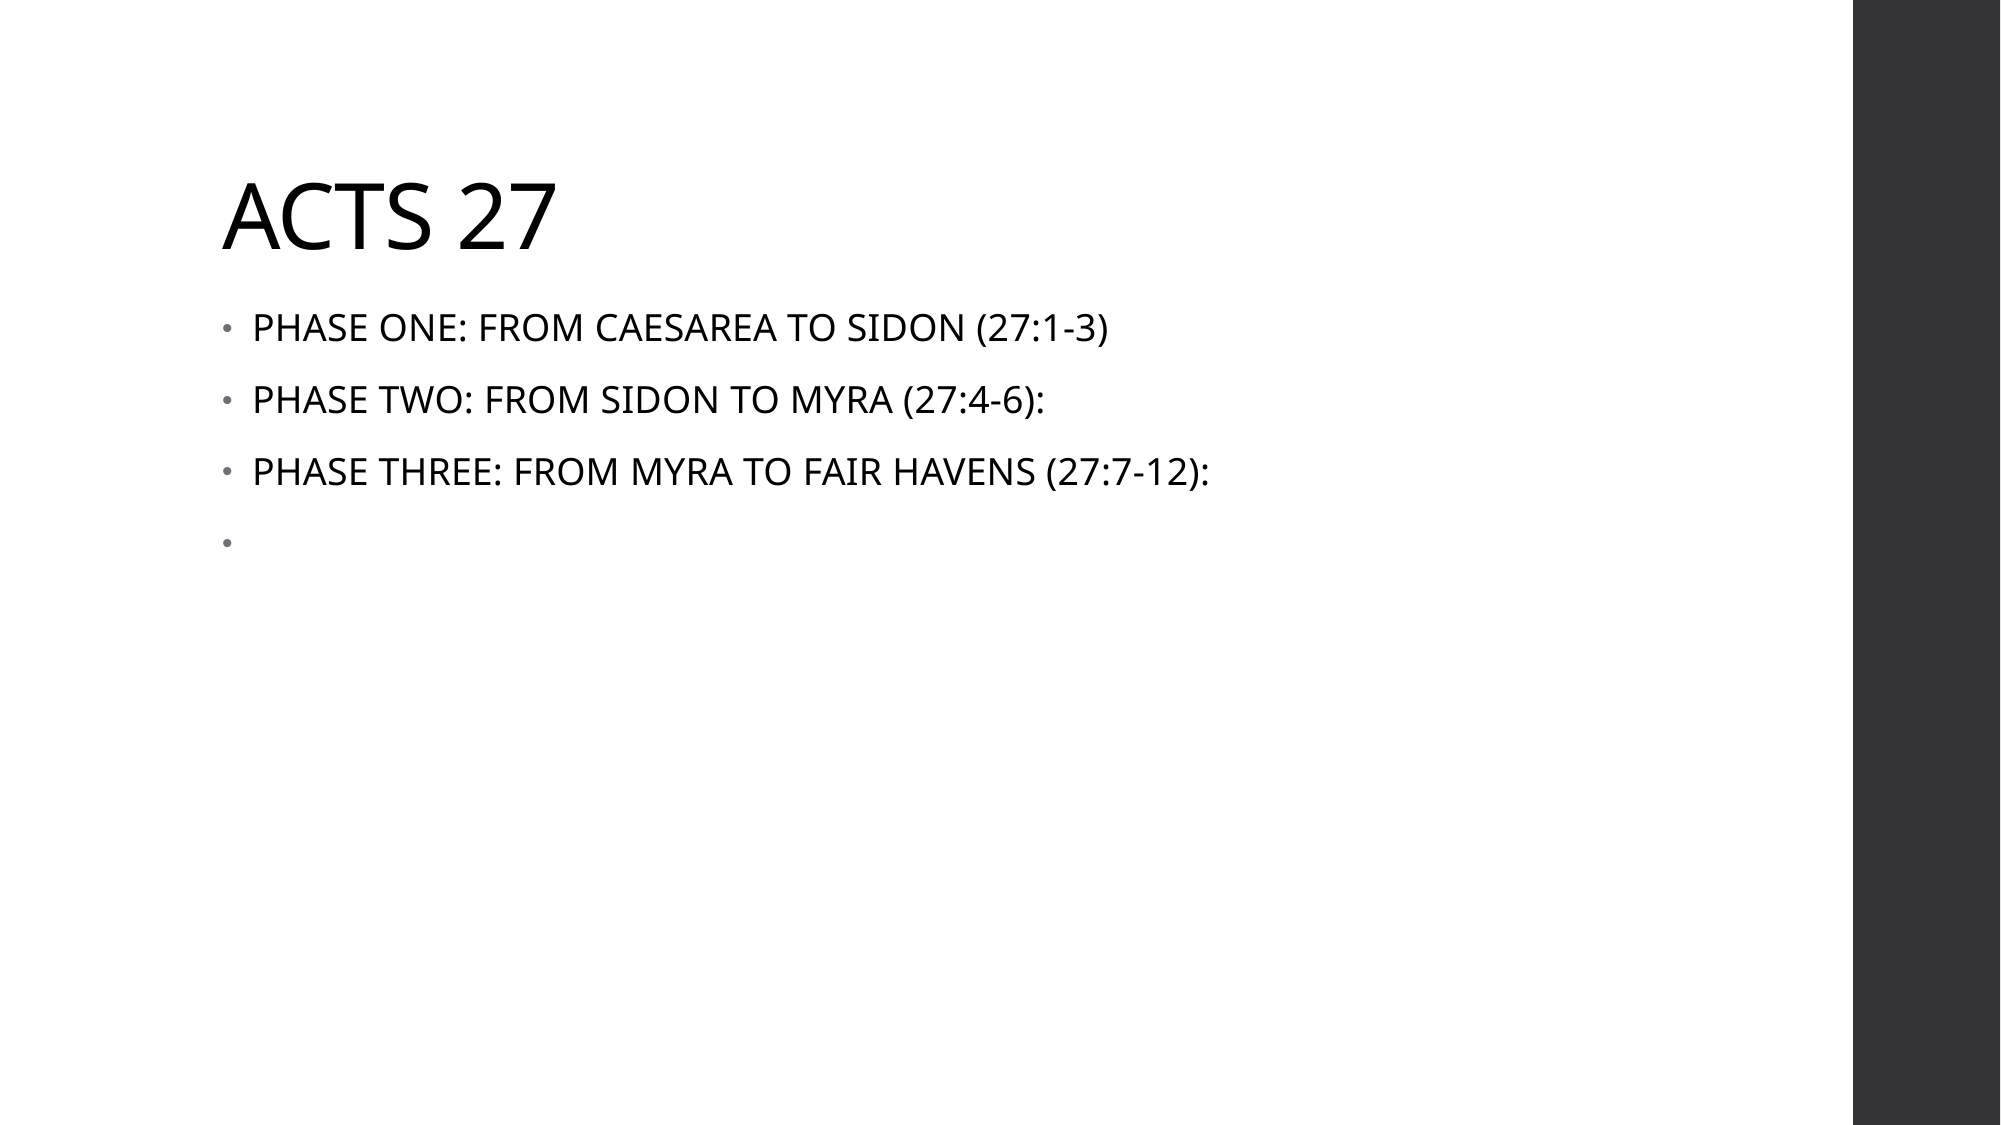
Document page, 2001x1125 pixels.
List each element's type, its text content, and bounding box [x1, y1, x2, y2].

list PHASE ONE: FROM CAESAREA TO SIDON (27:1-3) PHASE TWO: FROM SIDON TO MYRA (27:4-6): PHASE THREE: FROM MYRA TO FAIR HAVENS (27:7-12): [206, 299, 1617, 1014]
title ACTS 27 [206, 60, 1797, 278]
